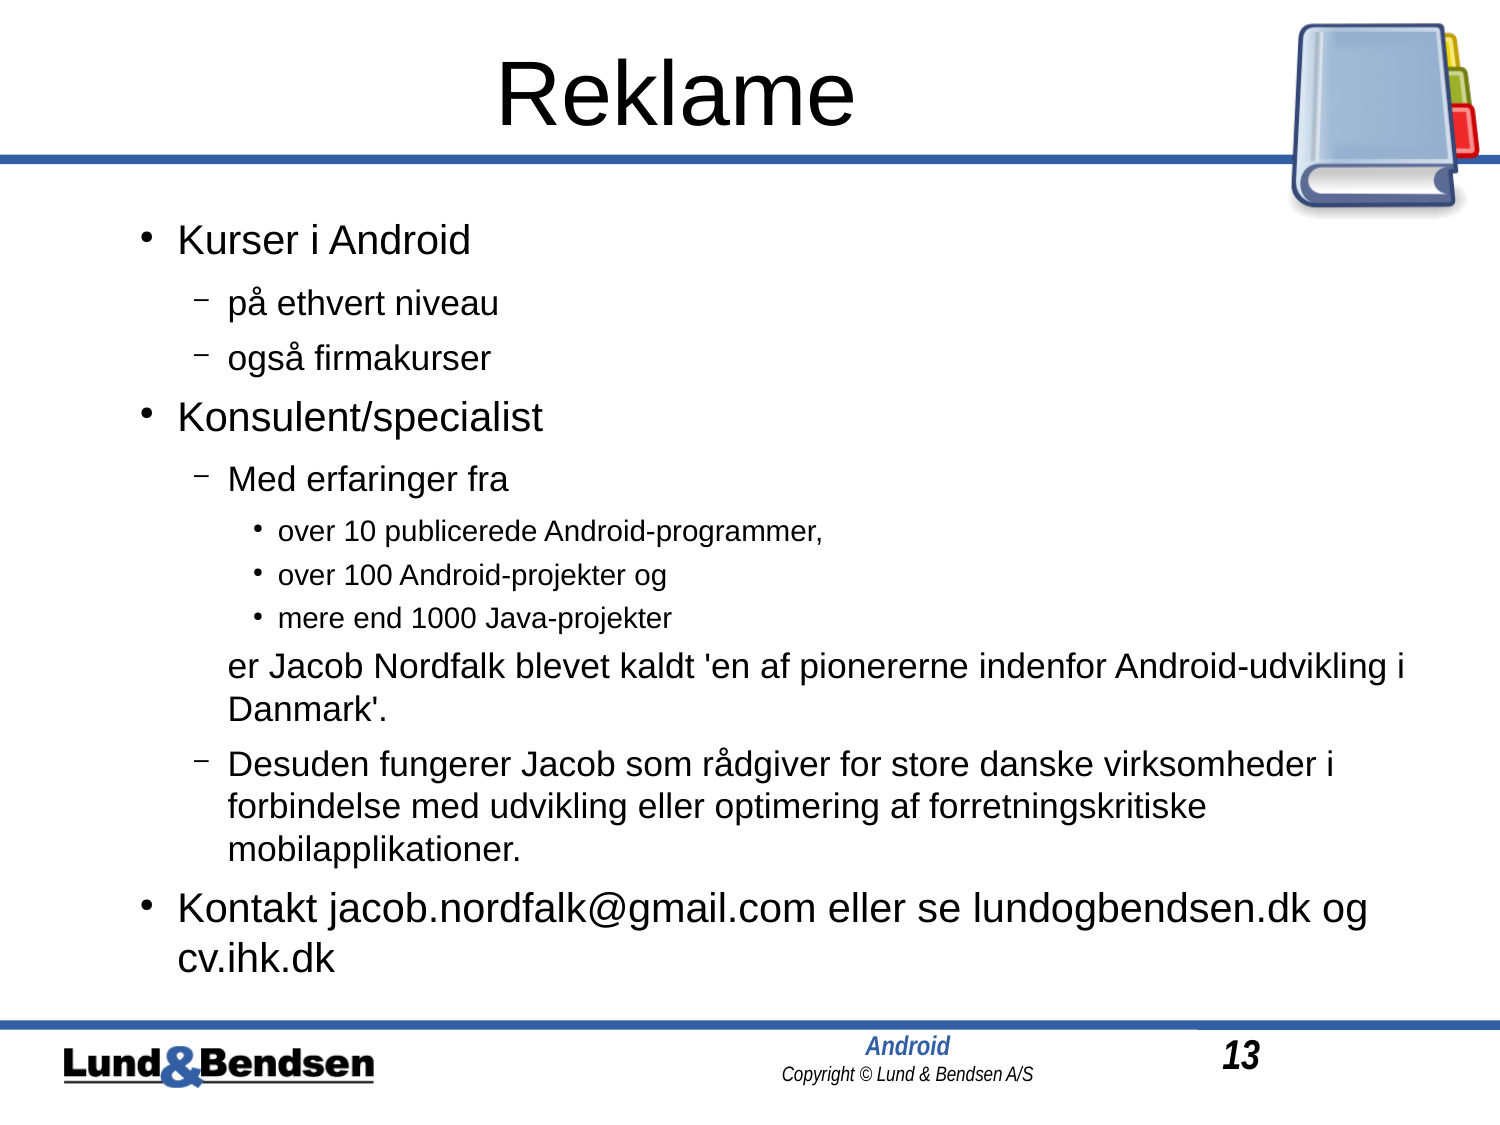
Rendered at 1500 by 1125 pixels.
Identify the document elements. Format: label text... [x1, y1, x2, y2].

picture [1273, 15, 1481, 224]
title Reklame [47, 23, 1273, 155]
list Kurser i Android på ethvert niveau også firmakurser Konsulent/specialist Med erfaringer fra over 10 publicerede Android-programmer, over 100 Android-projekter og mere end 1000 Java-projekter er Jacob Nordfalk blevet kaldt 'en af pionererne indenfor Android-udvikling i Danmark'. Desuden fungerer Jacob som rådgiver for store danske virksomheder i forbindelse med udvikling eller optimering af forretningskritiske mobilapplikationer. Kontakt jacob.nordfalk@gmail.com eller se lundogbendsen.dk og cv.ihk.dk [76, 213, 1453, 988]
picture [61, 1043, 377, 1091]
